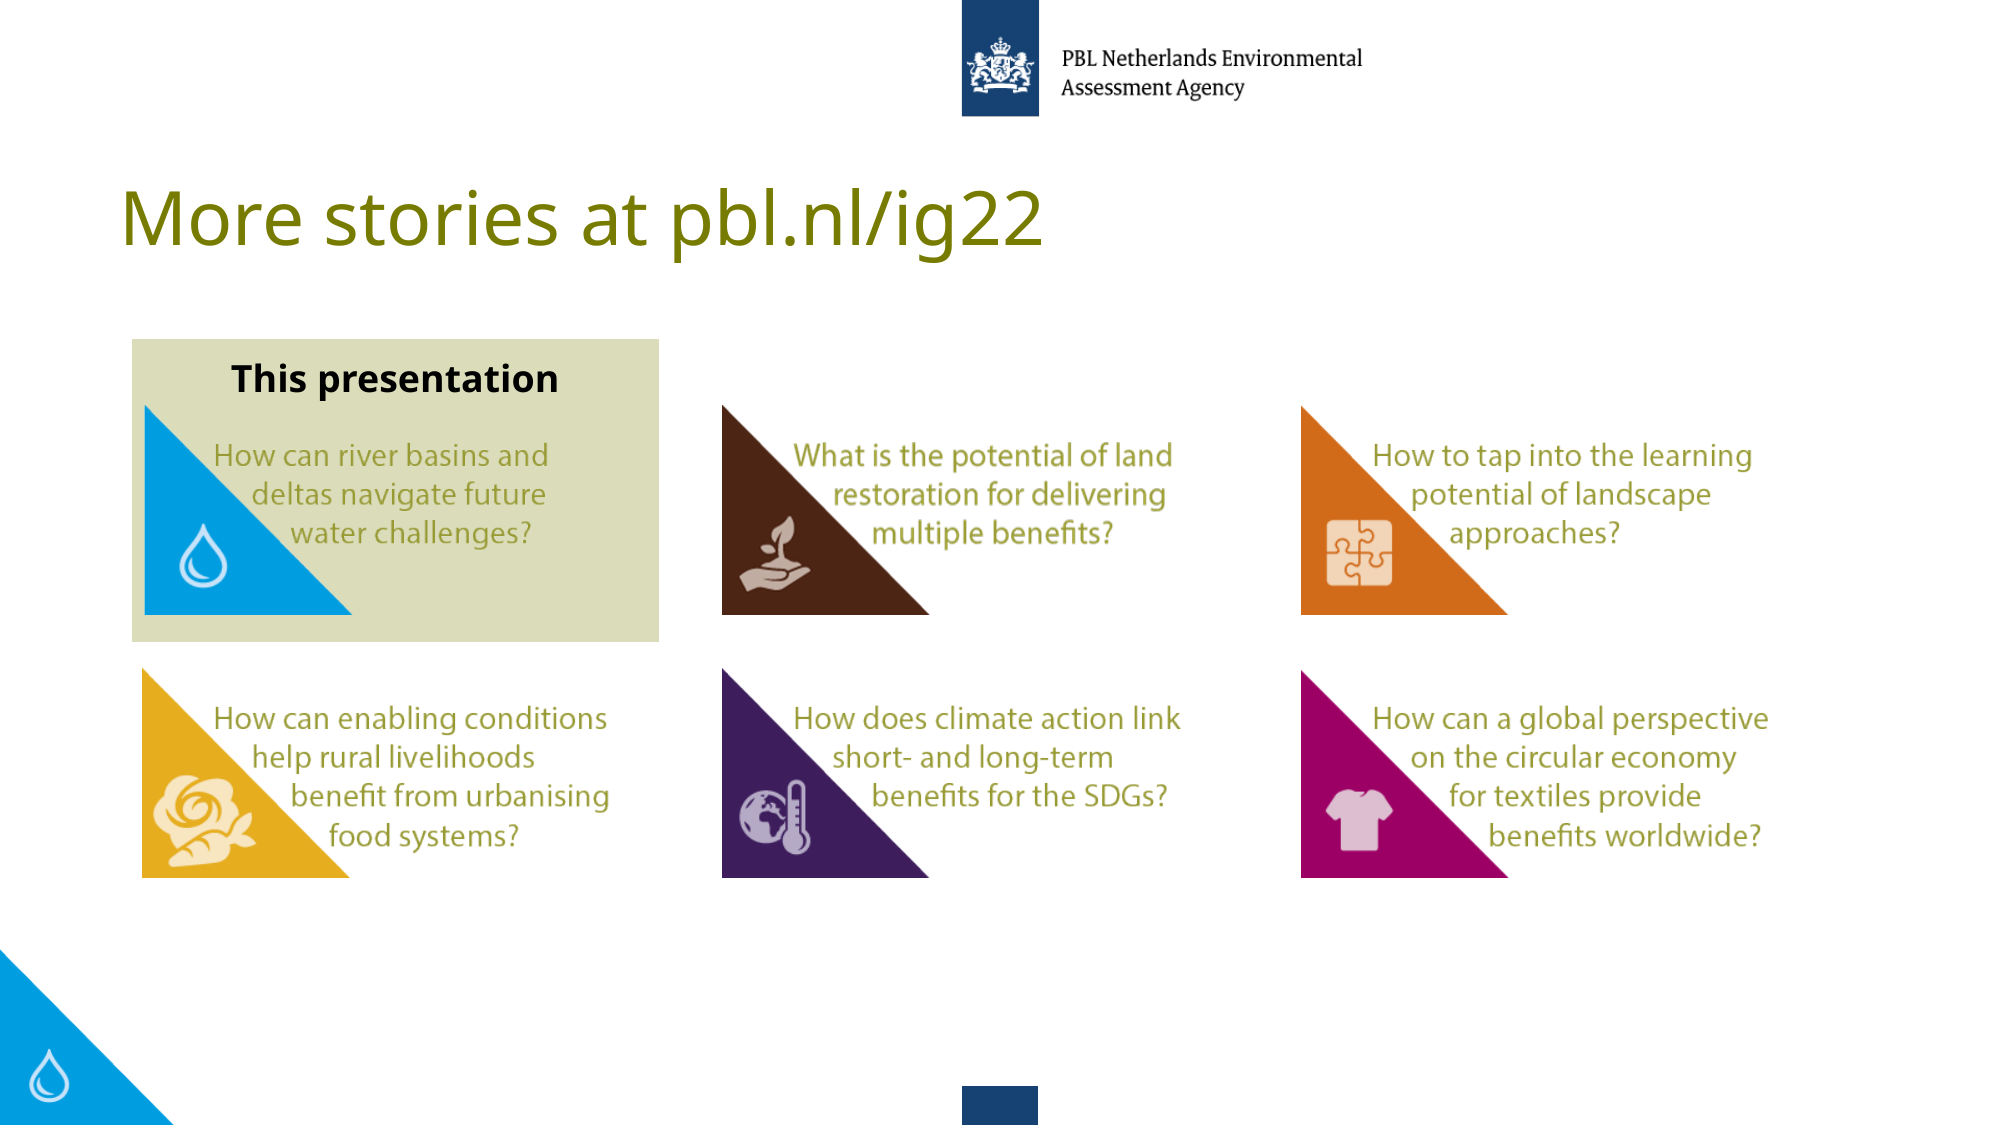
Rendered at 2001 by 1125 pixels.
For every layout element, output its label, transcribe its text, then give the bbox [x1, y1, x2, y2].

text_box [132, 339, 659, 642]
title More stories at pbl.nl/ig22 [104, 172, 1897, 329]
picture [180, 524, 227, 588]
picture [142, 405, 649, 615]
picture [142, 668, 649, 878]
picture [722, 405, 1228, 615]
picture [1301, 405, 1808, 615]
text_box This presentation [187, 347, 604, 405]
picture [722, 668, 1228, 878]
picture [1301, 668, 1808, 878]
